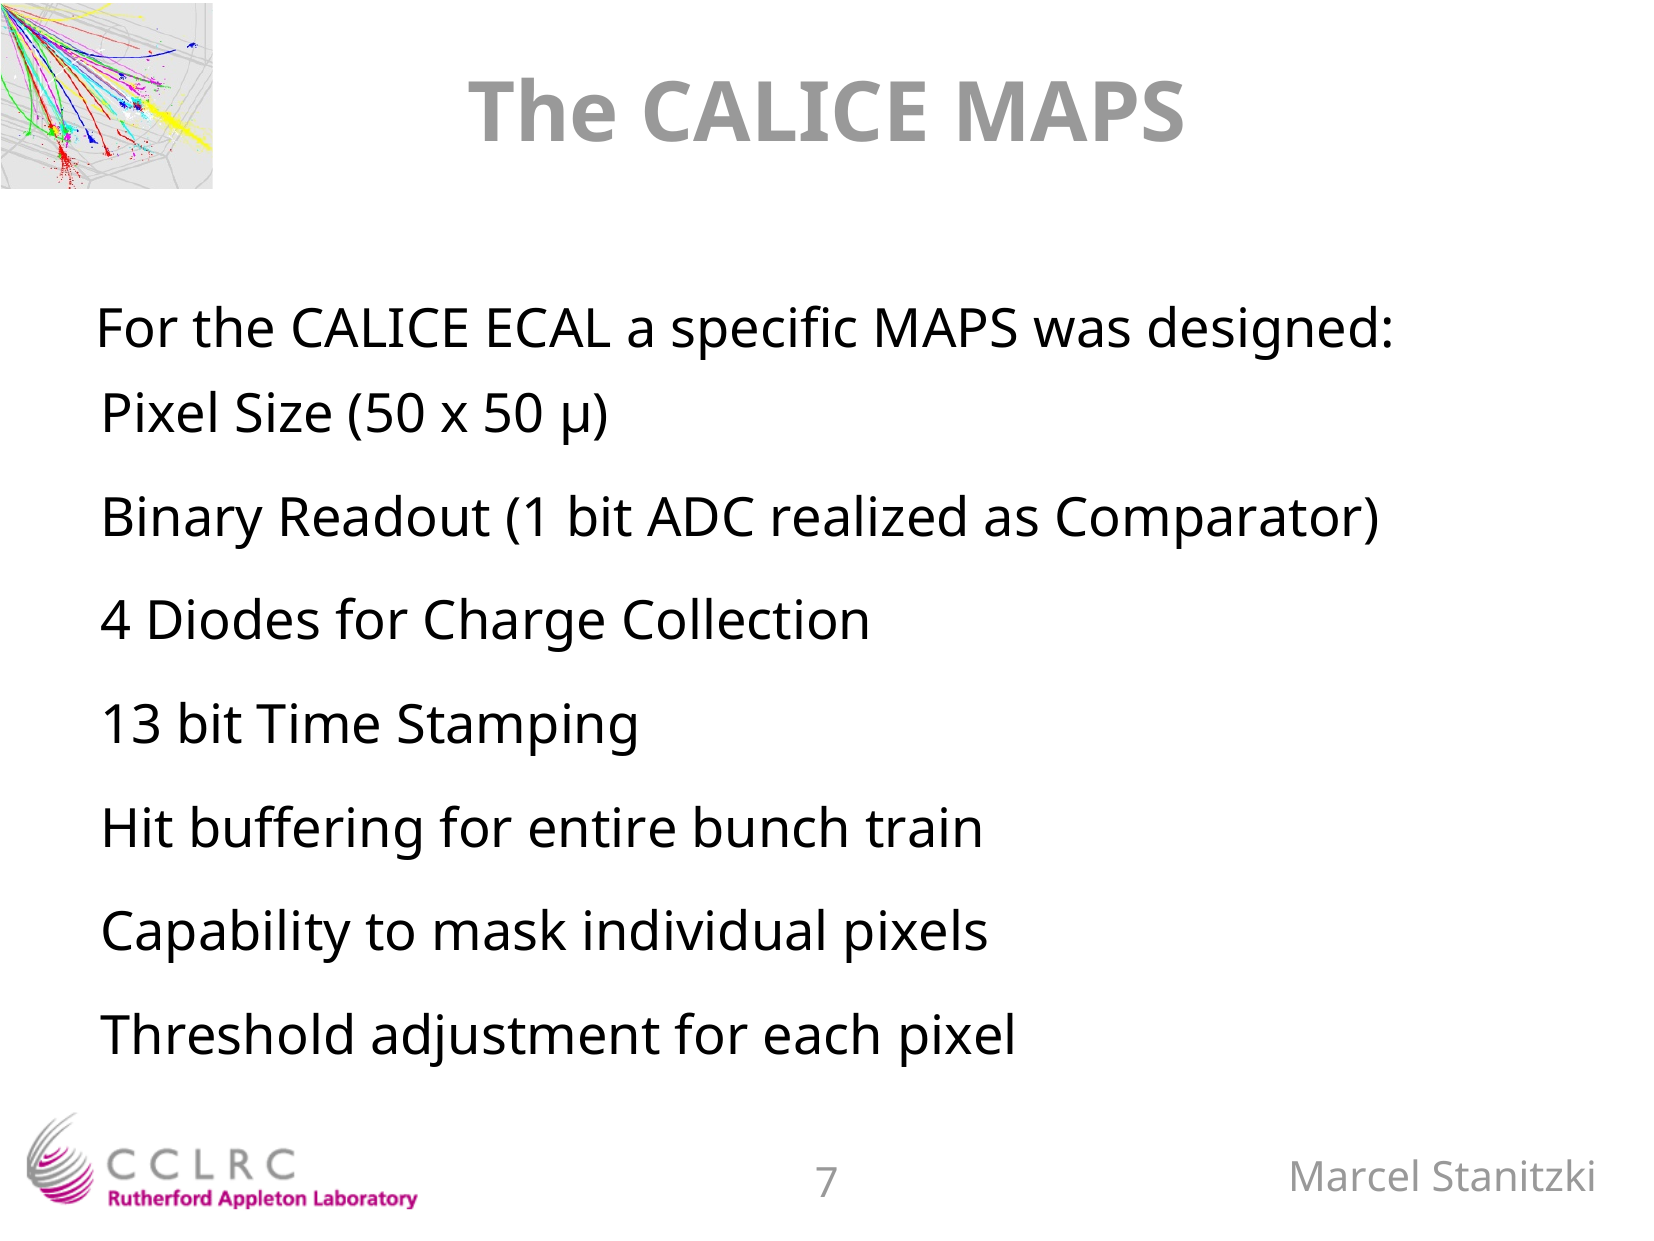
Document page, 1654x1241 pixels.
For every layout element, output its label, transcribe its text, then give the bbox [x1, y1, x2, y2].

picture [19, 1110, 426, 1212]
list Pixel Size (50 x 50 µ) Binary Readout (1 bit ADC realized as Comparator) 4 Diodes for Charge Collection 13 bit Time Stamping Hit buffering for entire bunch train Capability to mask individual pixels Threshold adjustment for each pixel [82, 375, 1571, 1094]
text_box For the CALICE ECAL a specific MAPS was designed: [80, 282, 1536, 364]
title The CALICE MAPS [203, 5, 1451, 213]
picture [0, 3, 213, 189]
